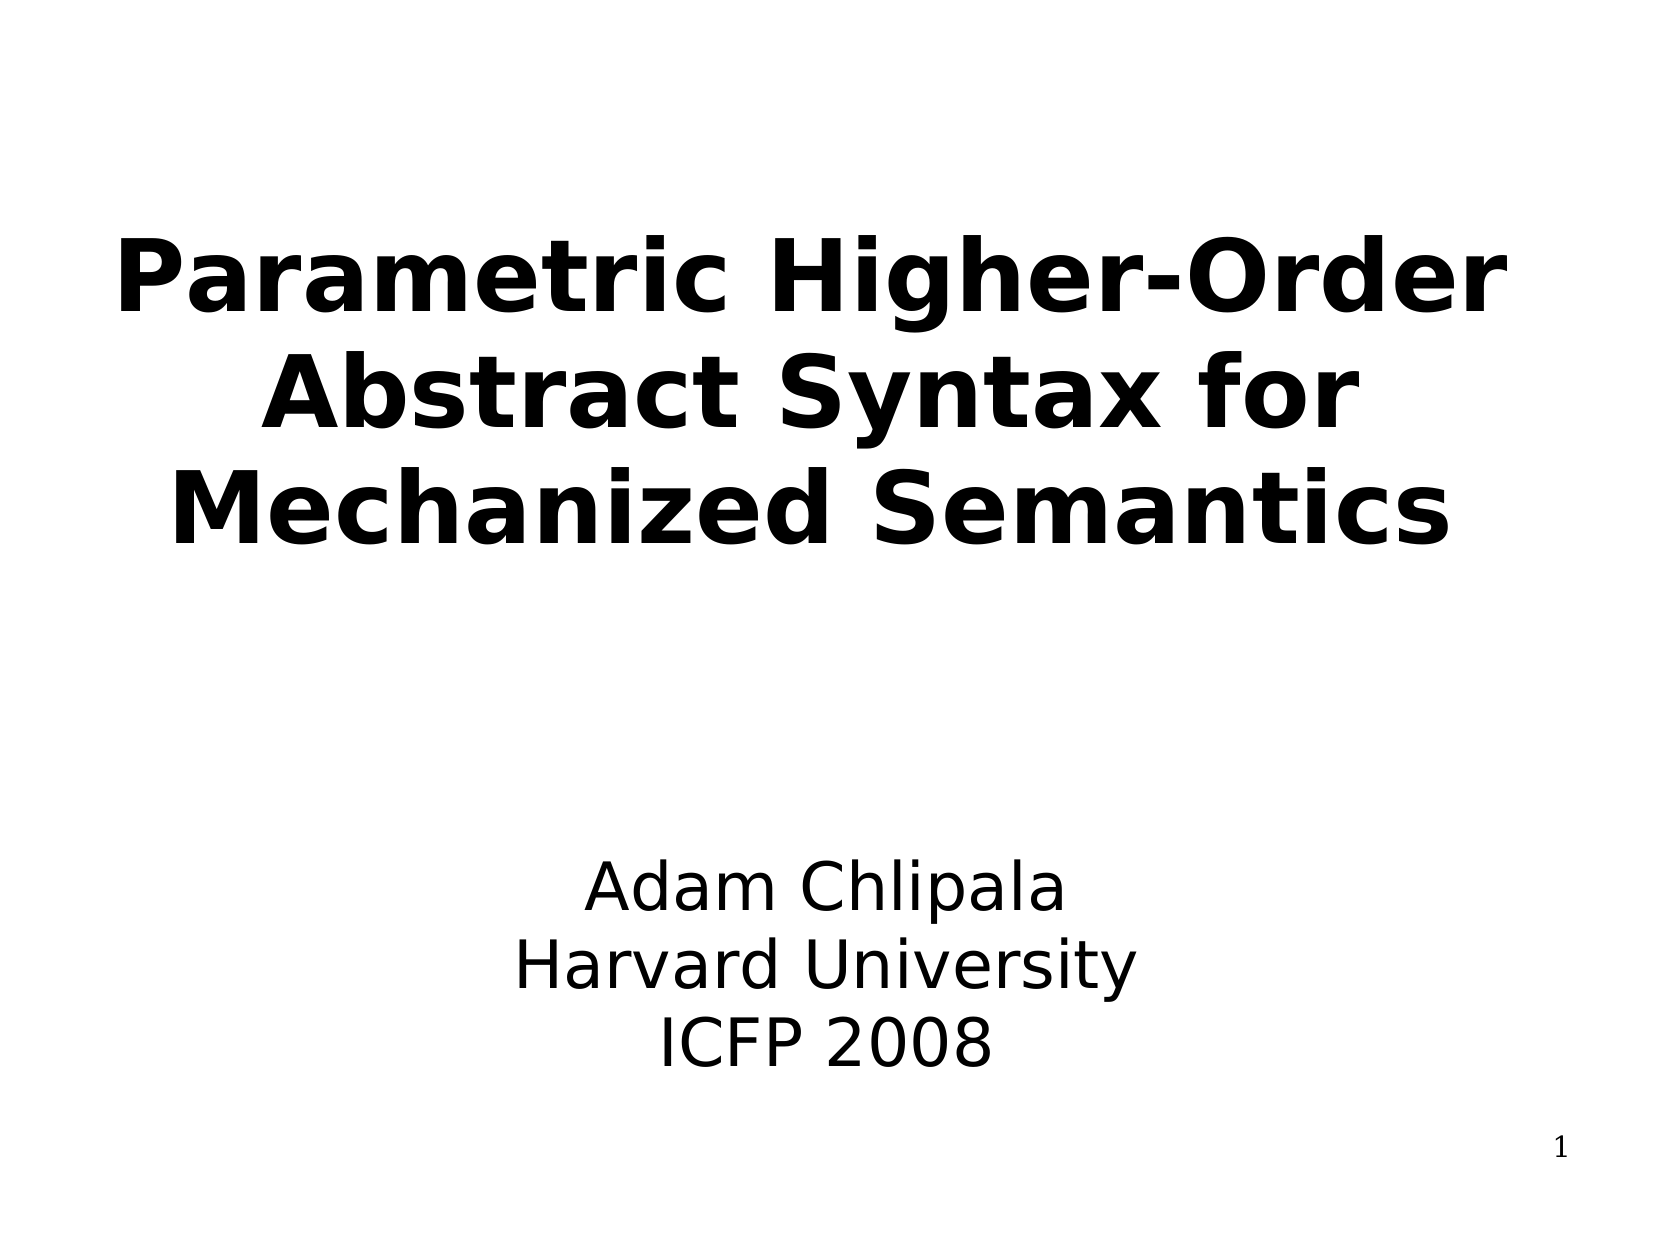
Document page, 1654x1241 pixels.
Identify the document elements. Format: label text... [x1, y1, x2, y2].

text_box Parametric Higher-Order Abstract Syntax for Mechanized Semantics [97, 210, 1557, 575]
text_box Adam Chlipala Harvard University ICFP 2008 [498, 841, 1156, 1090]
